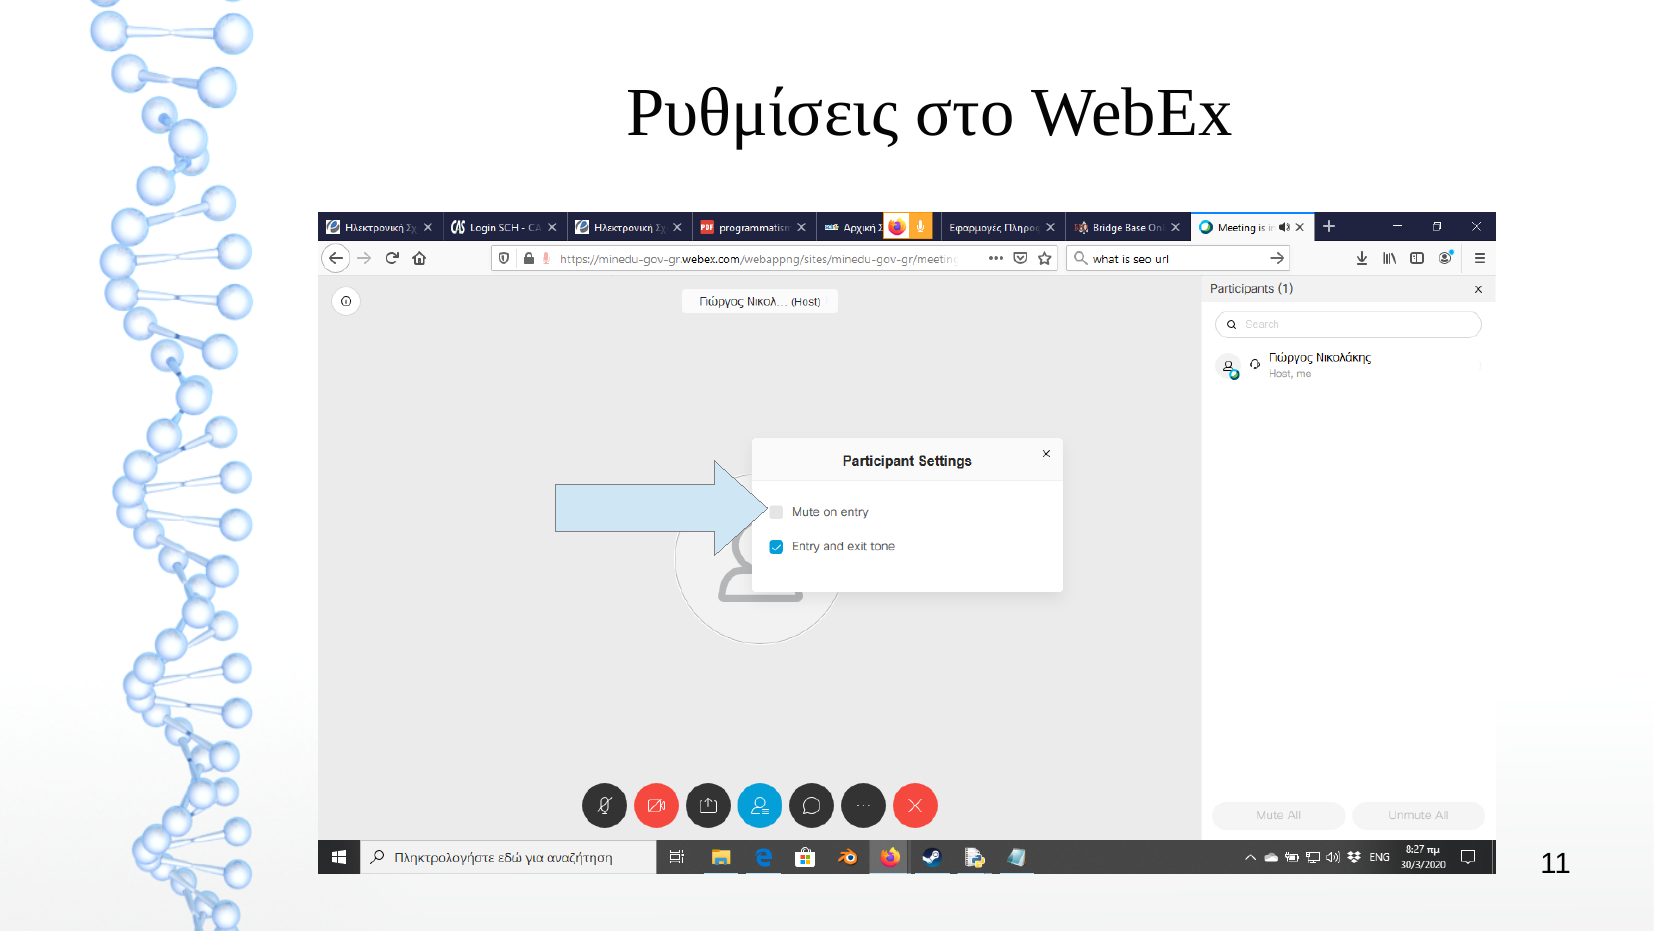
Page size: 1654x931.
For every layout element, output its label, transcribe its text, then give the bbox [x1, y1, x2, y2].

text_box [555, 460, 768, 556]
picture [0, 0, 1654, 931]
title Ρυθμίσεις στο WebEx [265, 35, 1595, 189]
